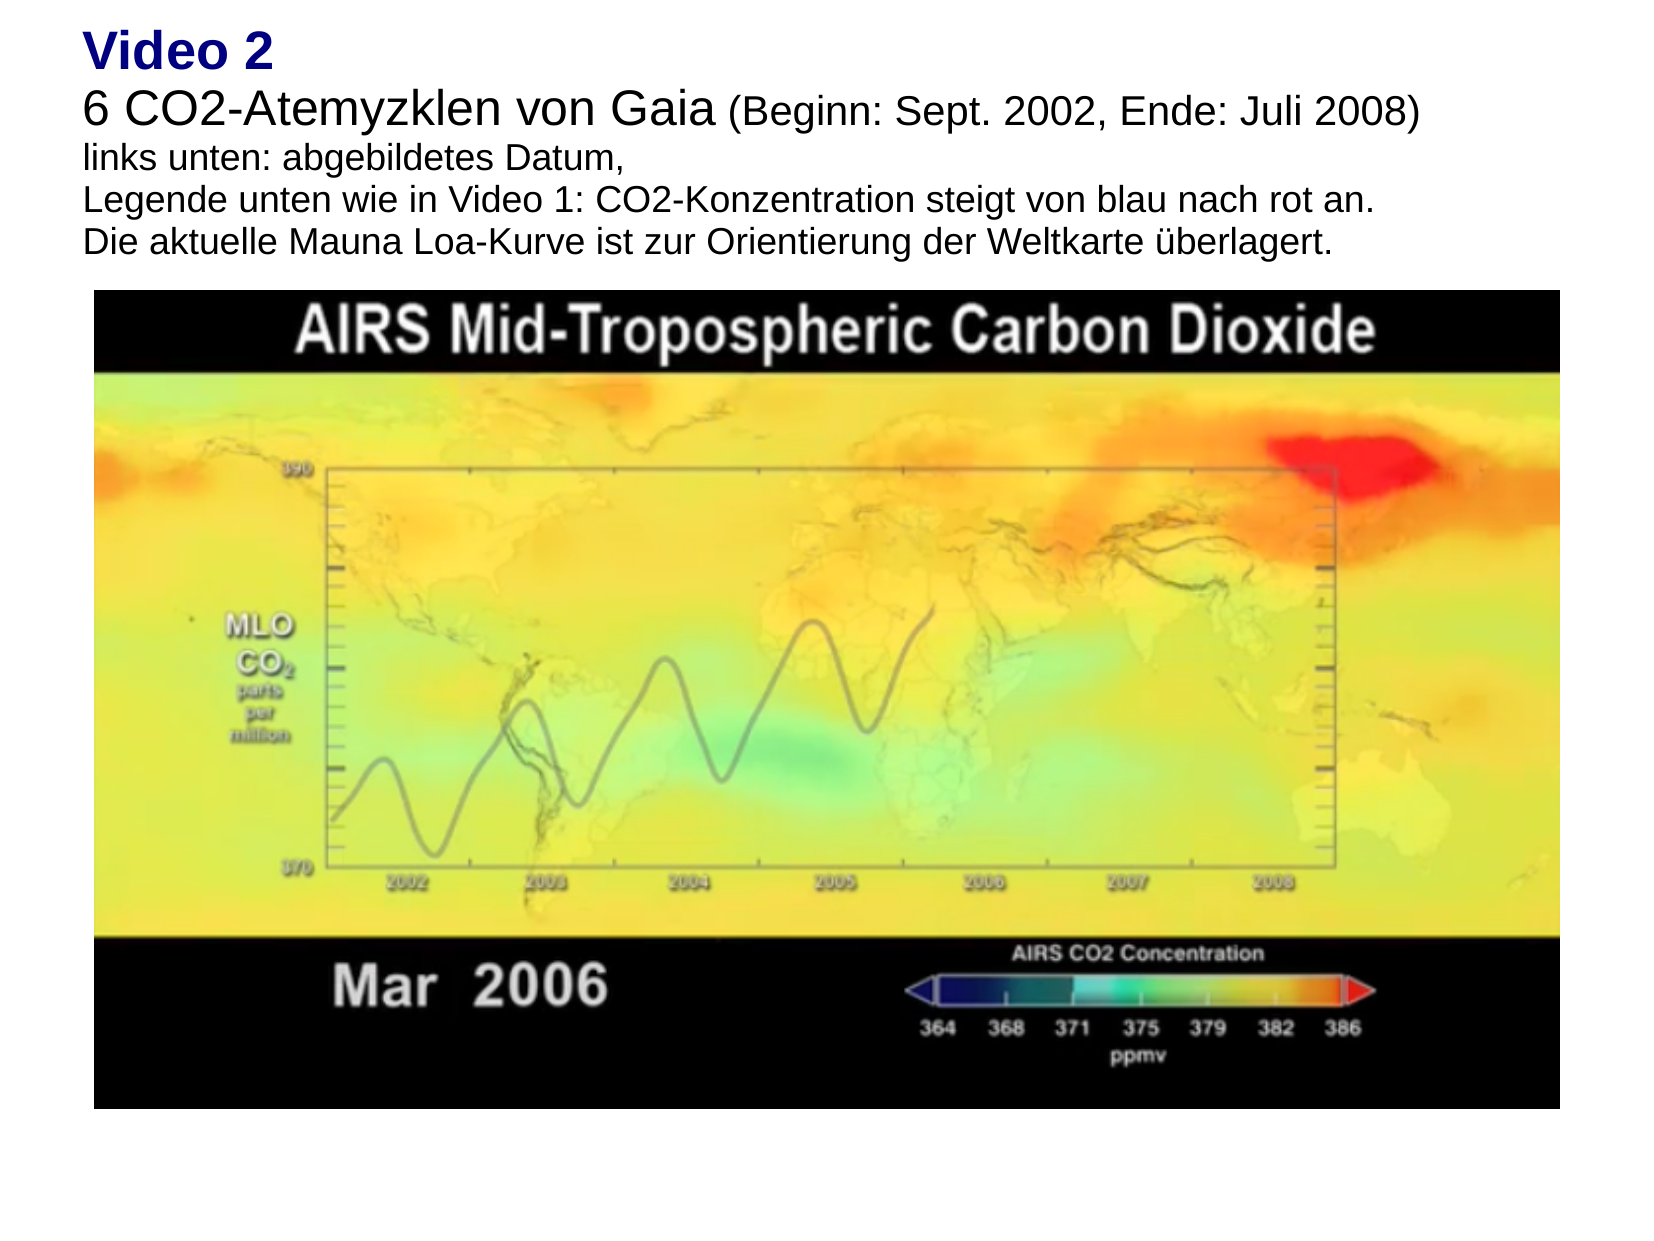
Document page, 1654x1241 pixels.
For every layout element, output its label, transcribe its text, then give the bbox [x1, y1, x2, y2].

title Video 2 6 CO2-Atemyzklen von Gaia (Beginn: Sept. 2002, Ende: Juli 2008) links unten: abgebildetes Datum, Legende unten wie in Video 1: CO2-Konzentration steigt von blau nach rot an. Die aktuelle Mauna Loa-Kurve ist zur Orientierung der Weltkarte überlagert. [82, 20, 1571, 263]
picture [94, 290, 1560, 1109]
